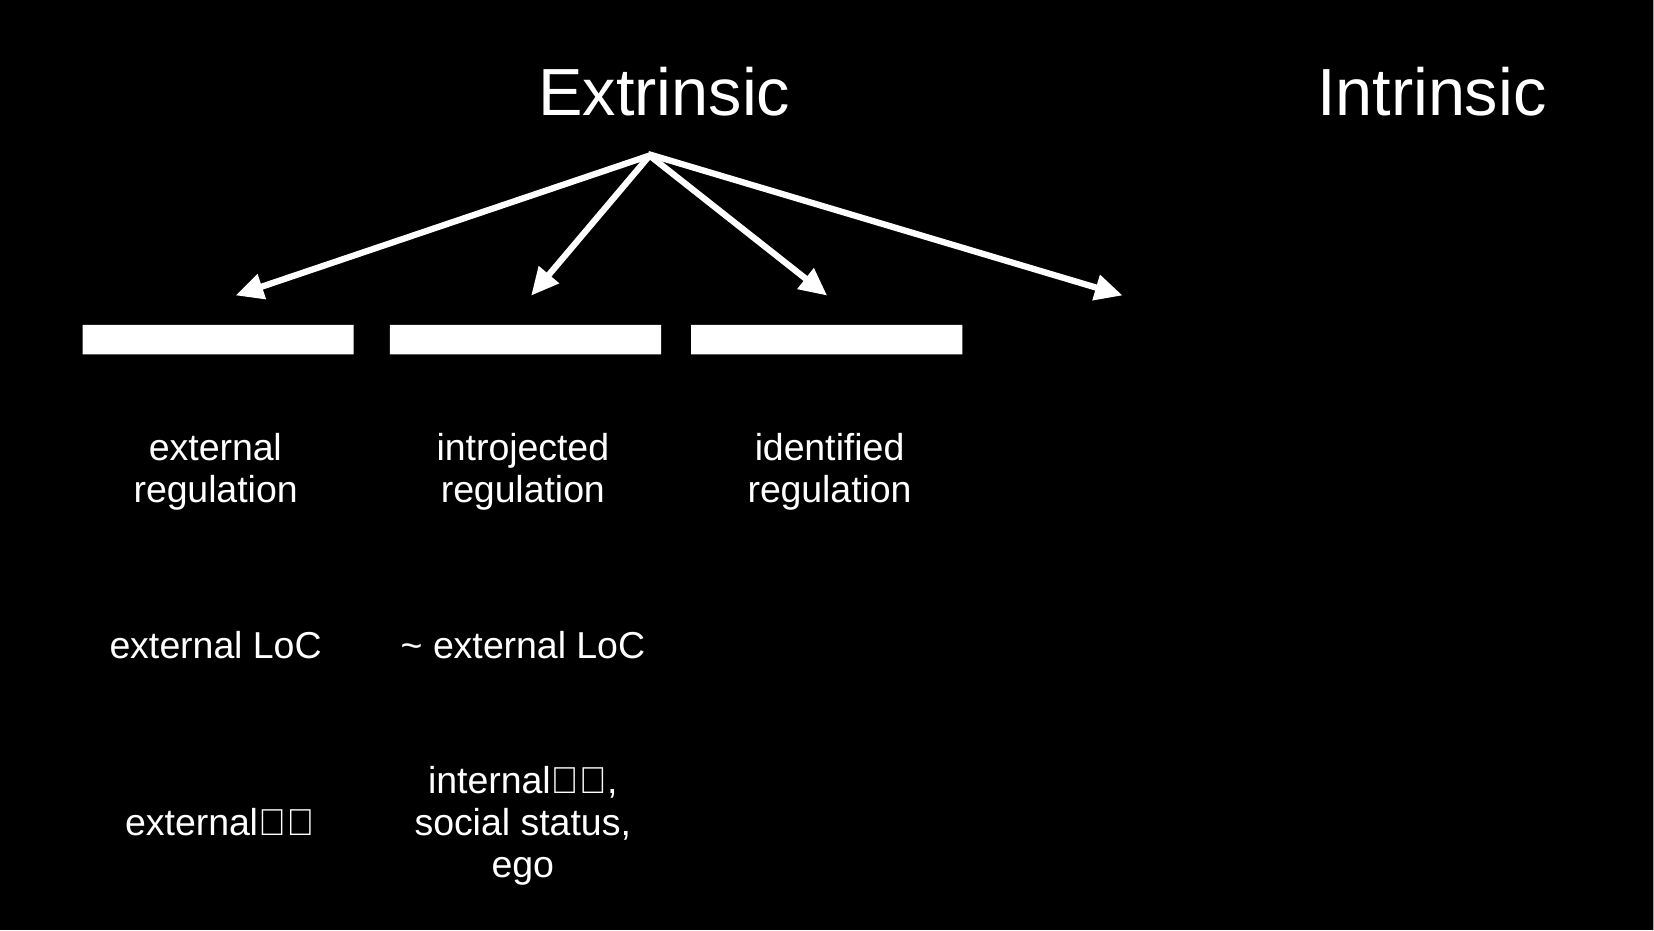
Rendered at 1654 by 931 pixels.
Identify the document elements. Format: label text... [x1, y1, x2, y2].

list external🥕🏒 [87, 759, 353, 886]
list Intrinsic [1299, 29, 1565, 156]
list external regulation [82, 405, 349, 532]
list Extrinsic [531, 29, 798, 156]
list internal🥕🏒, social status, ego [390, 759, 656, 886]
list external LoC [82, 582, 349, 709]
list identified regulation [696, 405, 963, 532]
text_box [82, 324, 354, 355]
text_box [691, 324, 963, 355]
list ~ external LoC [390, 582, 656, 709]
text_box [389, 324, 662, 355]
list introjected regulation [390, 405, 656, 532]
